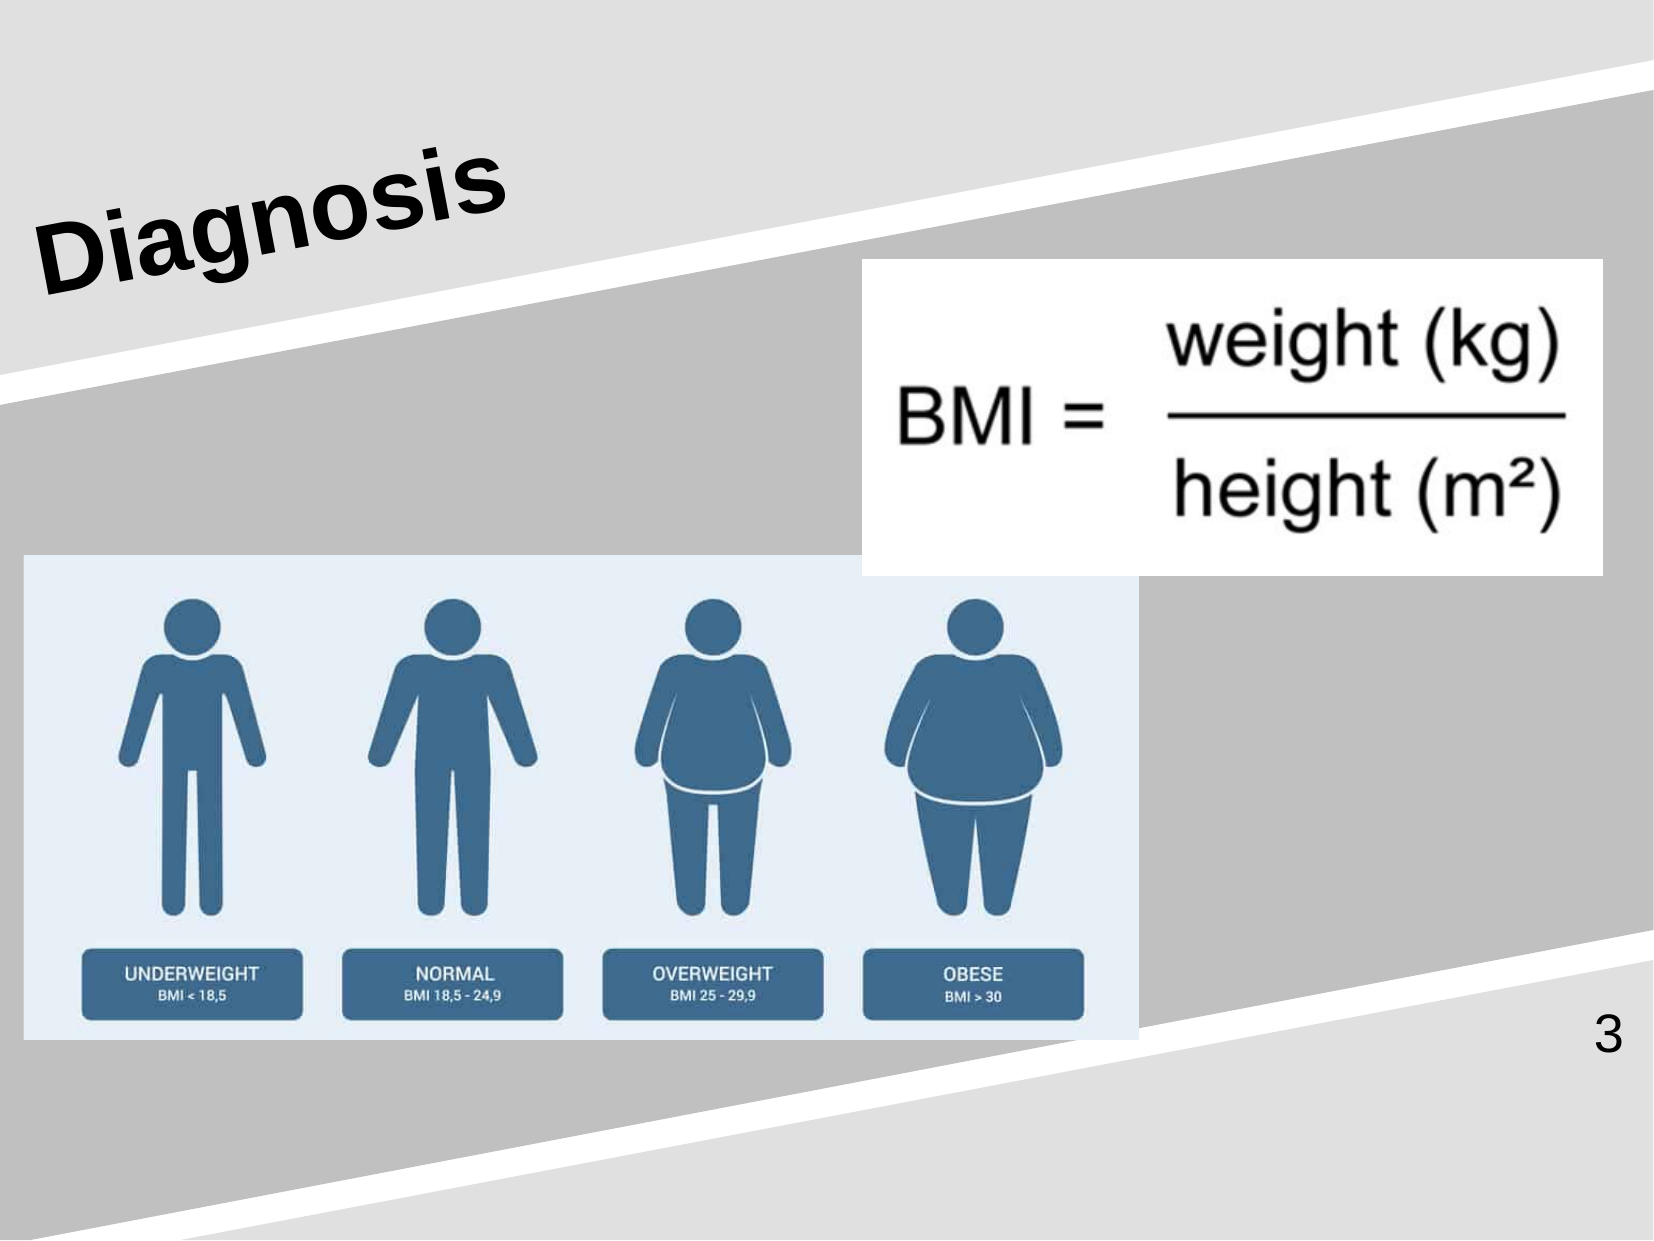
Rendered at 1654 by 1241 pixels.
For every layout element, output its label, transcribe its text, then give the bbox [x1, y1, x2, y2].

title Diagnosis [17, 0, 1518, 365]
picture [23, 259, 1603, 1040]
